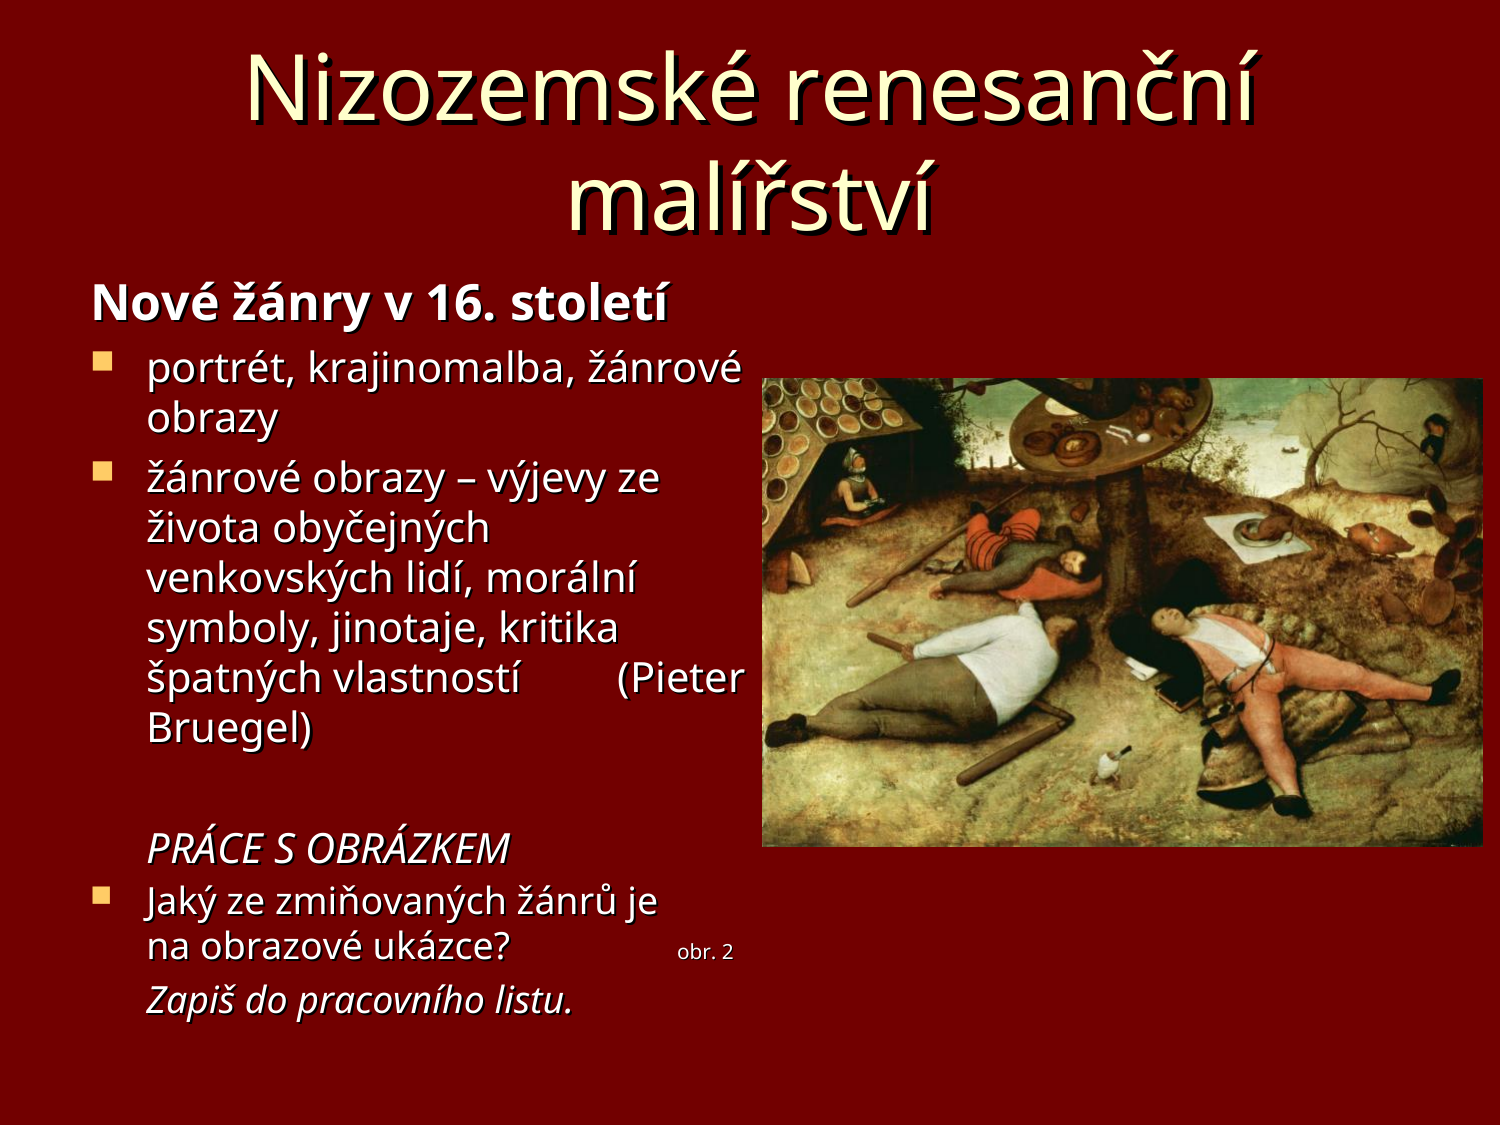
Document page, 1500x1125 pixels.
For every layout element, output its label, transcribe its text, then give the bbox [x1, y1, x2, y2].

list Nové žánry v 16. století portrét, krajinomalba, žánrové obrazy žánrové obrazy – výjevy ze života obyčejných venkovských lidí, morální symboly, jinotaje, kritika špatných vlastností (Pieter Bruegel) PRÁCE S OBRÁZKEM Jaký ze zmiňovaných žánrů je na obrazové ukázce? obr. 2 Zapiš do pracovního listu. [75, 262, 762, 1106]
text_box [762, 378, 1483, 847]
title Nizozemské renesanční malířství [75, 45, 1426, 233]
